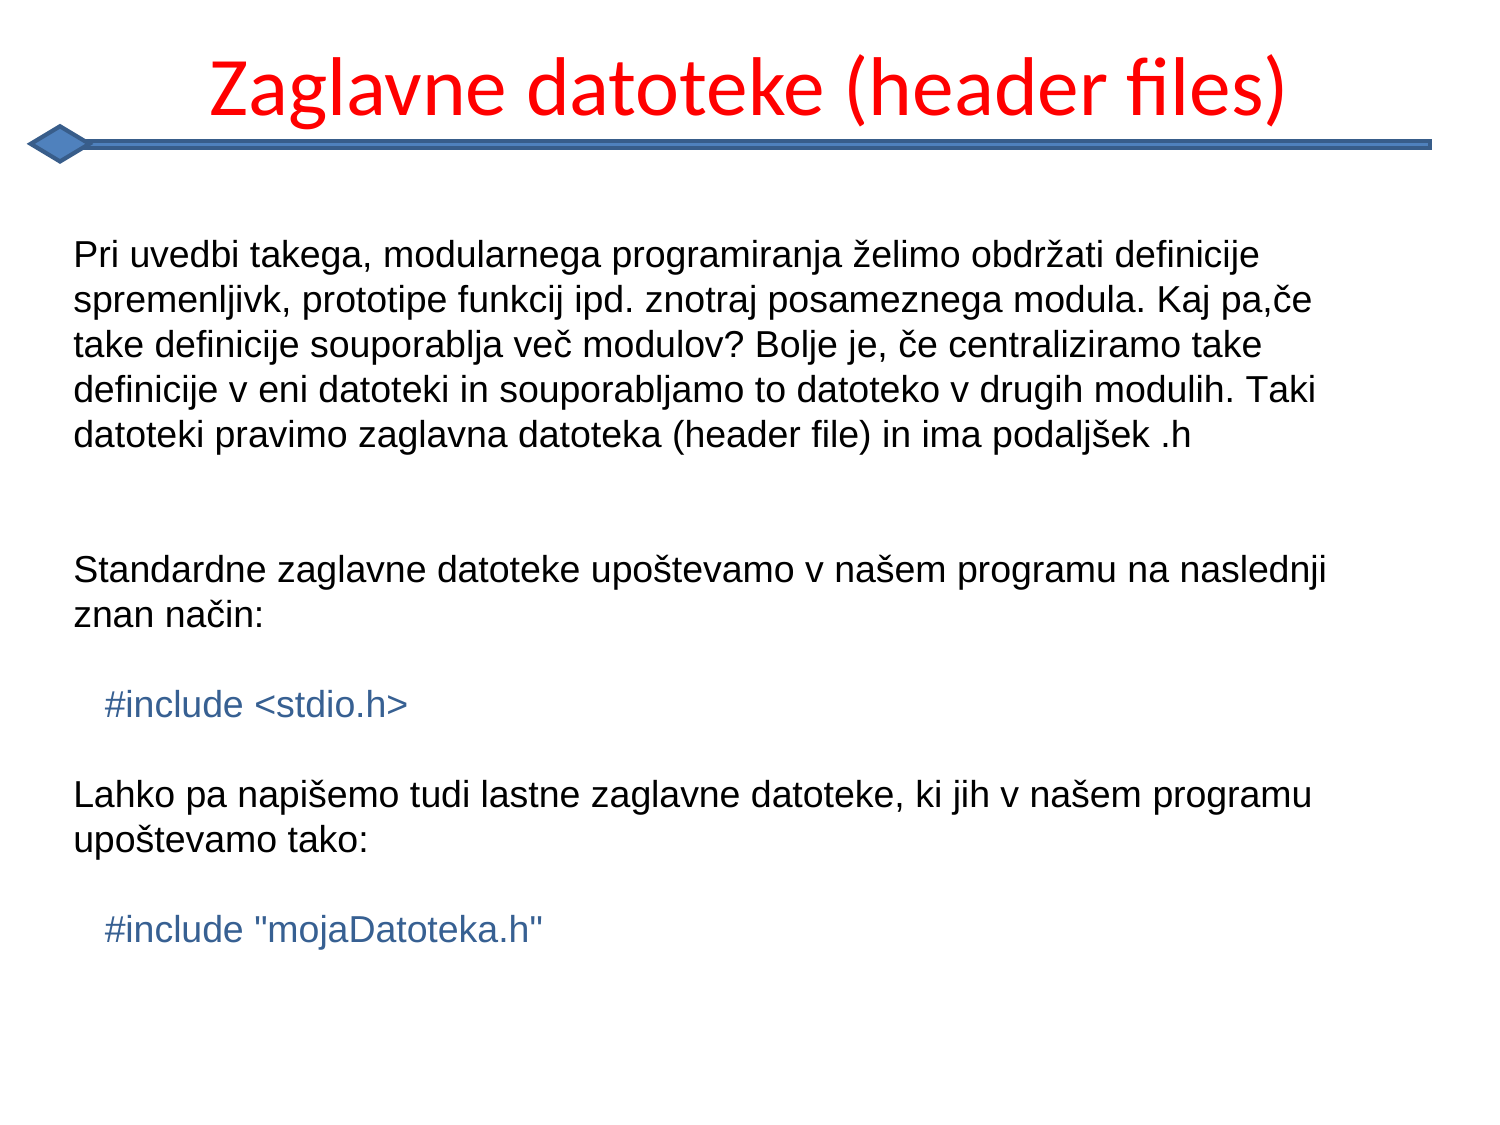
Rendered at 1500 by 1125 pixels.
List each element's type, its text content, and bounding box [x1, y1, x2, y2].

title Zaglavne datoteke (header files) [75, 23, 1426, 141]
text_box Pri uvedbi takega, modularnega programiranja želimo obdržati definicije spremenljivk, prototipe funkcij ipd. znotraj posameznega modula. Kaj pa,če take definicije souporablja več modulov? Bolje je, če centraliziramo take definicije v eni datoteki in souporabljamo to datoteko v drugih modulih. Taki datoteki pravimo zaglavna datoteka (header file) in ima podaljšek .h Standardne zaglavne datoteke upoštevamo v našem programu na naslednji znan način: #include <stdio.h> Lahko pa napišemo tudi lastne zaglavne datoteke, ki jih v našem programu upoštevamo tako: #include "mojaDatoteka.h" [58, 222, 1395, 1004]
